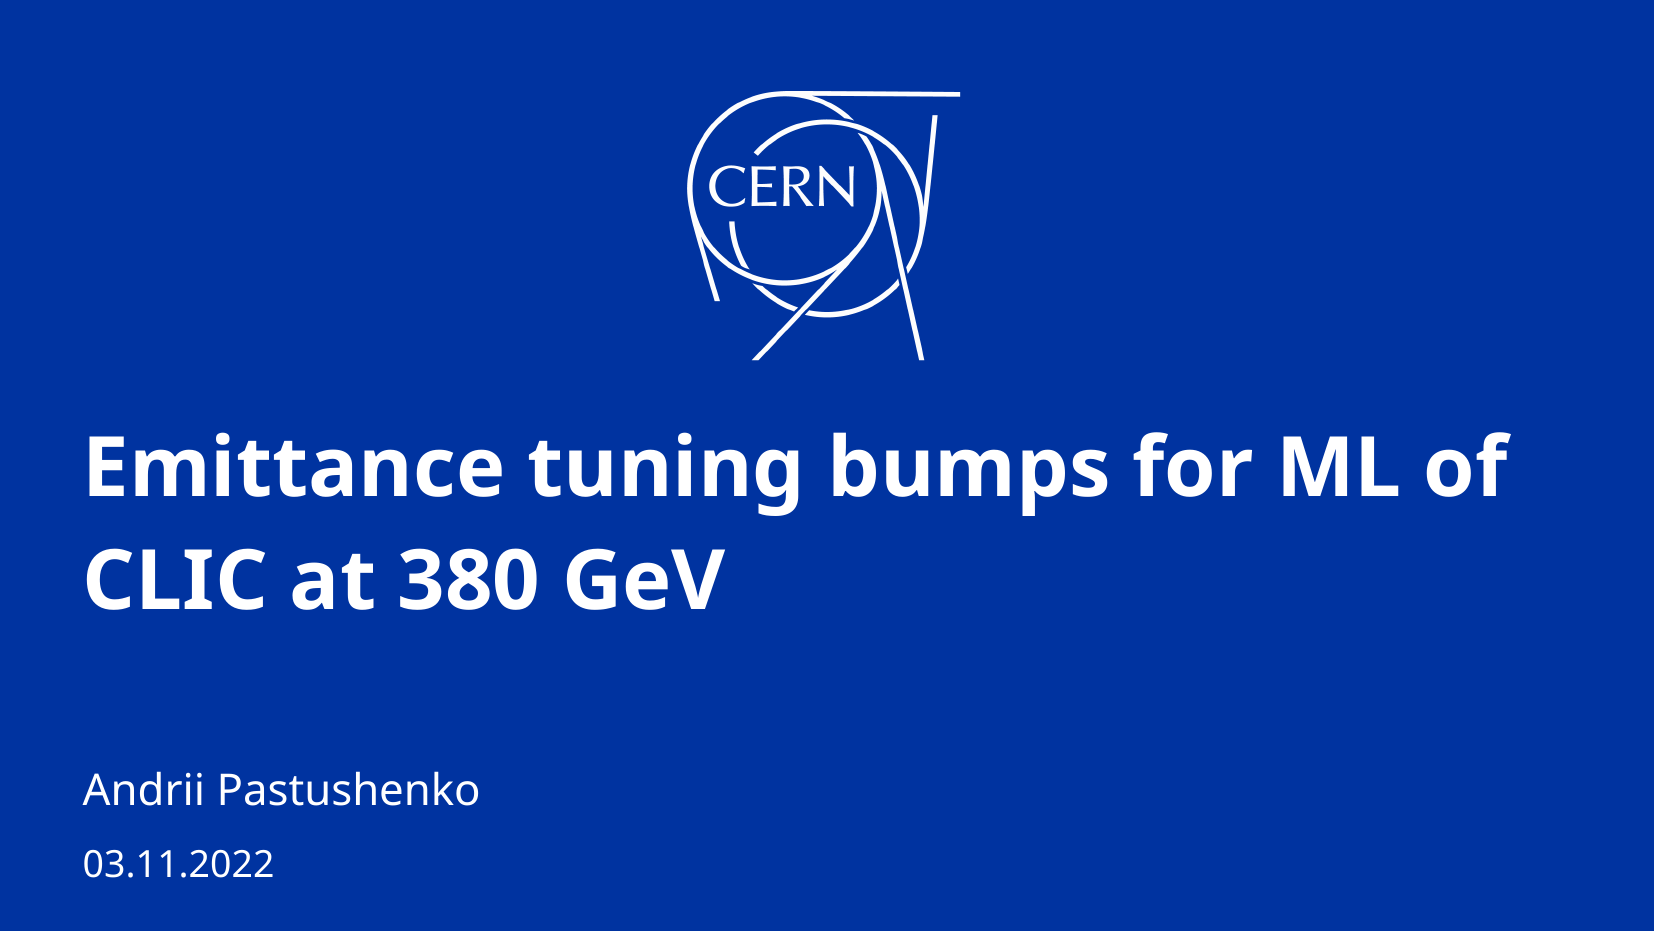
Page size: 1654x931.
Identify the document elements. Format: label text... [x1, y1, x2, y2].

picture [679, 82, 971, 372]
title Emittance tuning bumps for ML of CLIC at 380 GeV [82, 407, 1571, 728]
list Andrii Pastushenko 03.11.2022 [82, 758, 1571, 898]
